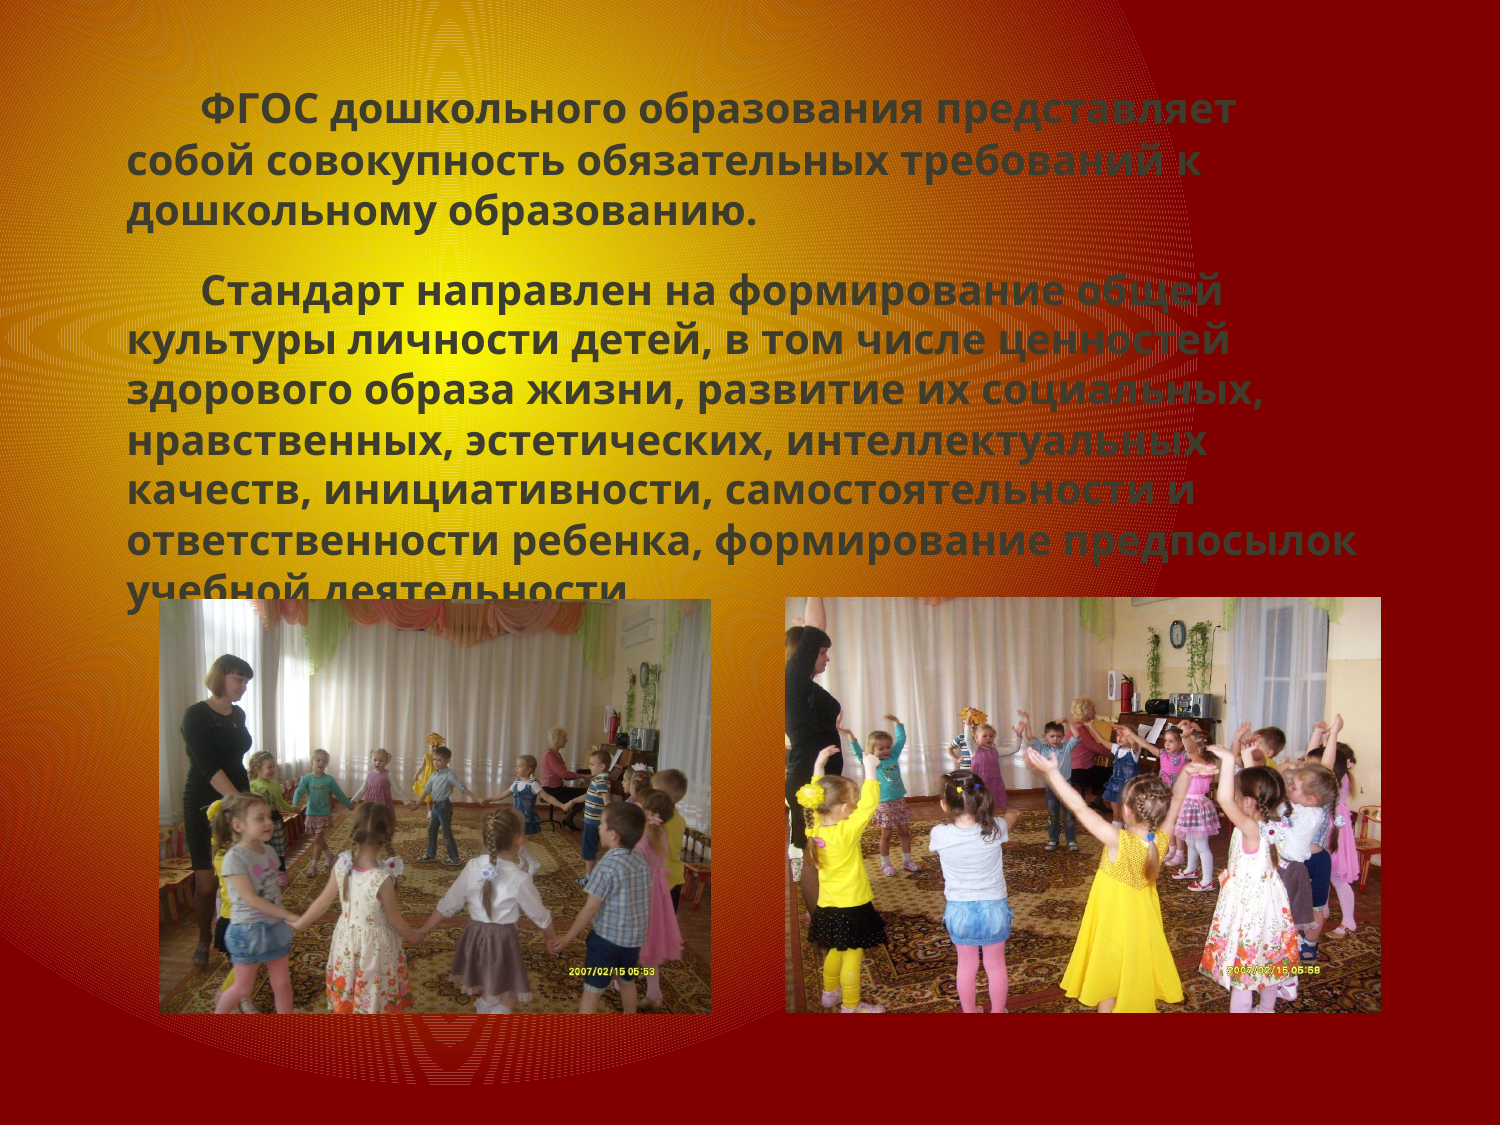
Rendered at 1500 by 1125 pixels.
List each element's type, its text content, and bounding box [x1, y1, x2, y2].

picture [785, 597, 1381, 1014]
list ФГОС дошкольного образования представляет собой совокупность обязательных требований к дошкольному образованию. Стандарт направлен на формирование общей культуры личности детей, в том числе ценностей здорового образа жизни, развитие их социальных, нравственных, эстетических, интеллектуальных качеств, инициативности, самостоятельности и ответственности ребенка, формирование предпосылок учебной деятельности. [100, 66, 1388, 957]
picture [159, 599, 711, 1014]
